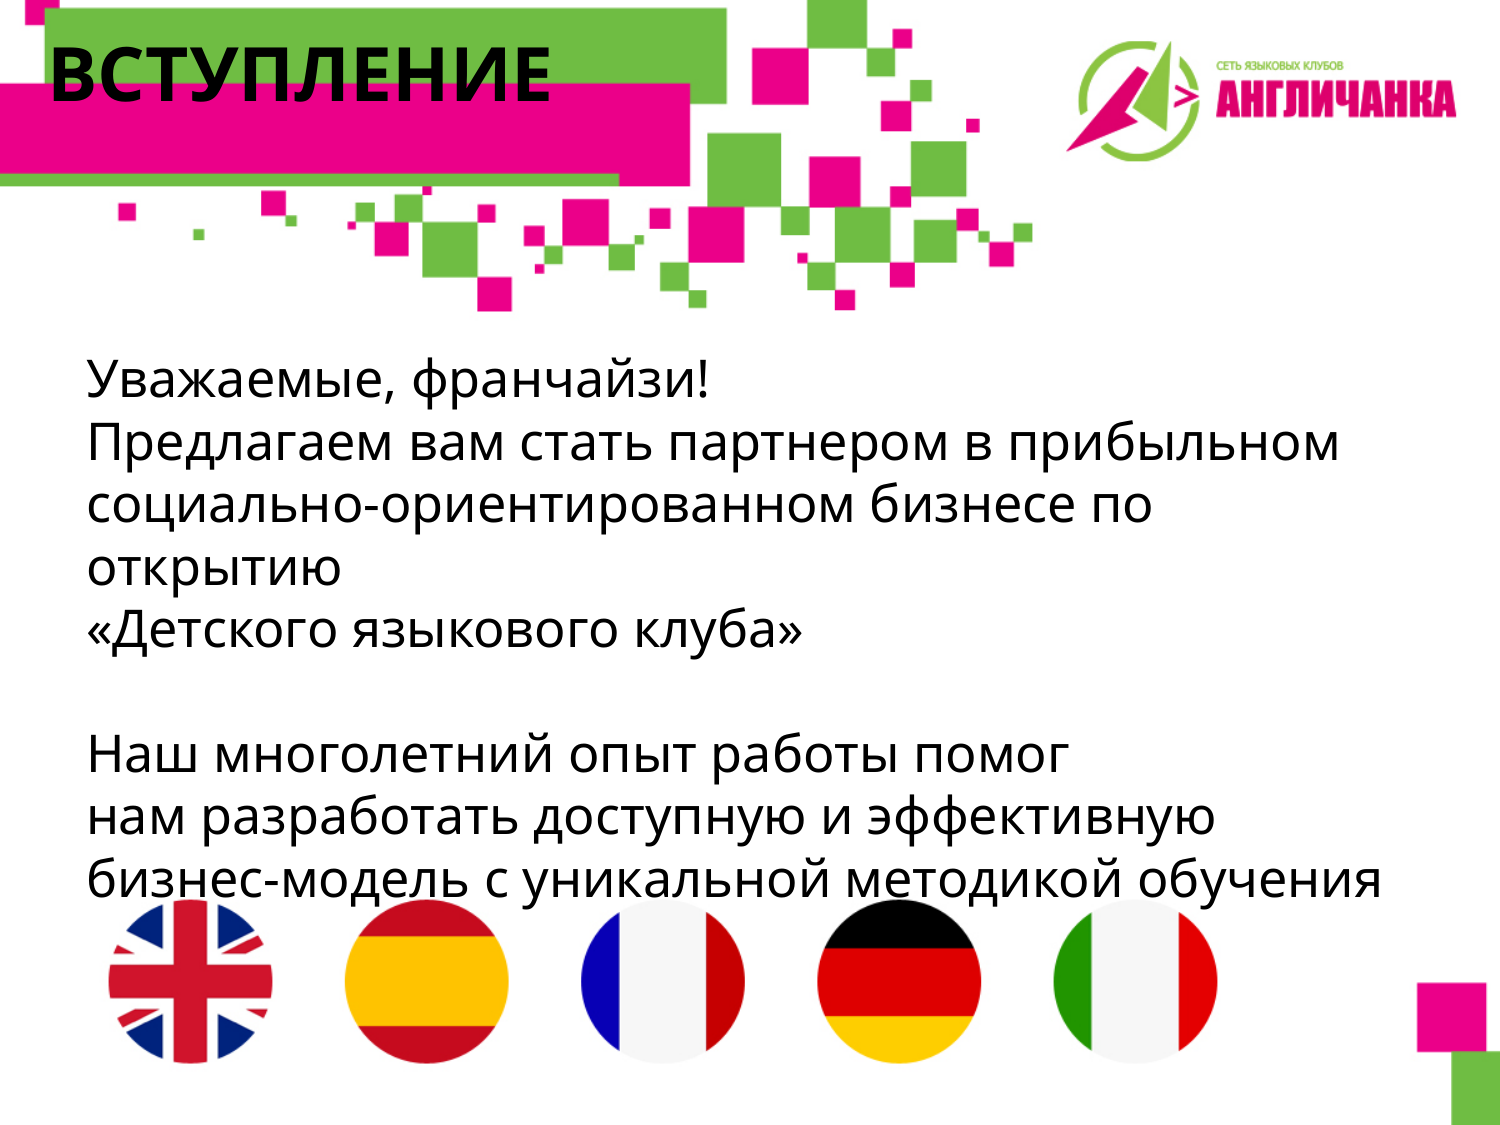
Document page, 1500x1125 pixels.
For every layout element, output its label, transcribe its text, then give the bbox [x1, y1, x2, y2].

text_box Уважаемые, франчайзи! Предлагаем вам стать партнером в прибыльном социально-ориентированном бизнесе по открытию «Детского языкового клуба» Наш многолетний опыт работы помог нам разработать доступную и эффективную бизнес-модель с уникальной методикой обучения [70, 338, 1424, 882]
picture [0, 0, 1500, 1125]
text_box ВСТУПЛЕНИЕ [32, 19, 975, 166]
